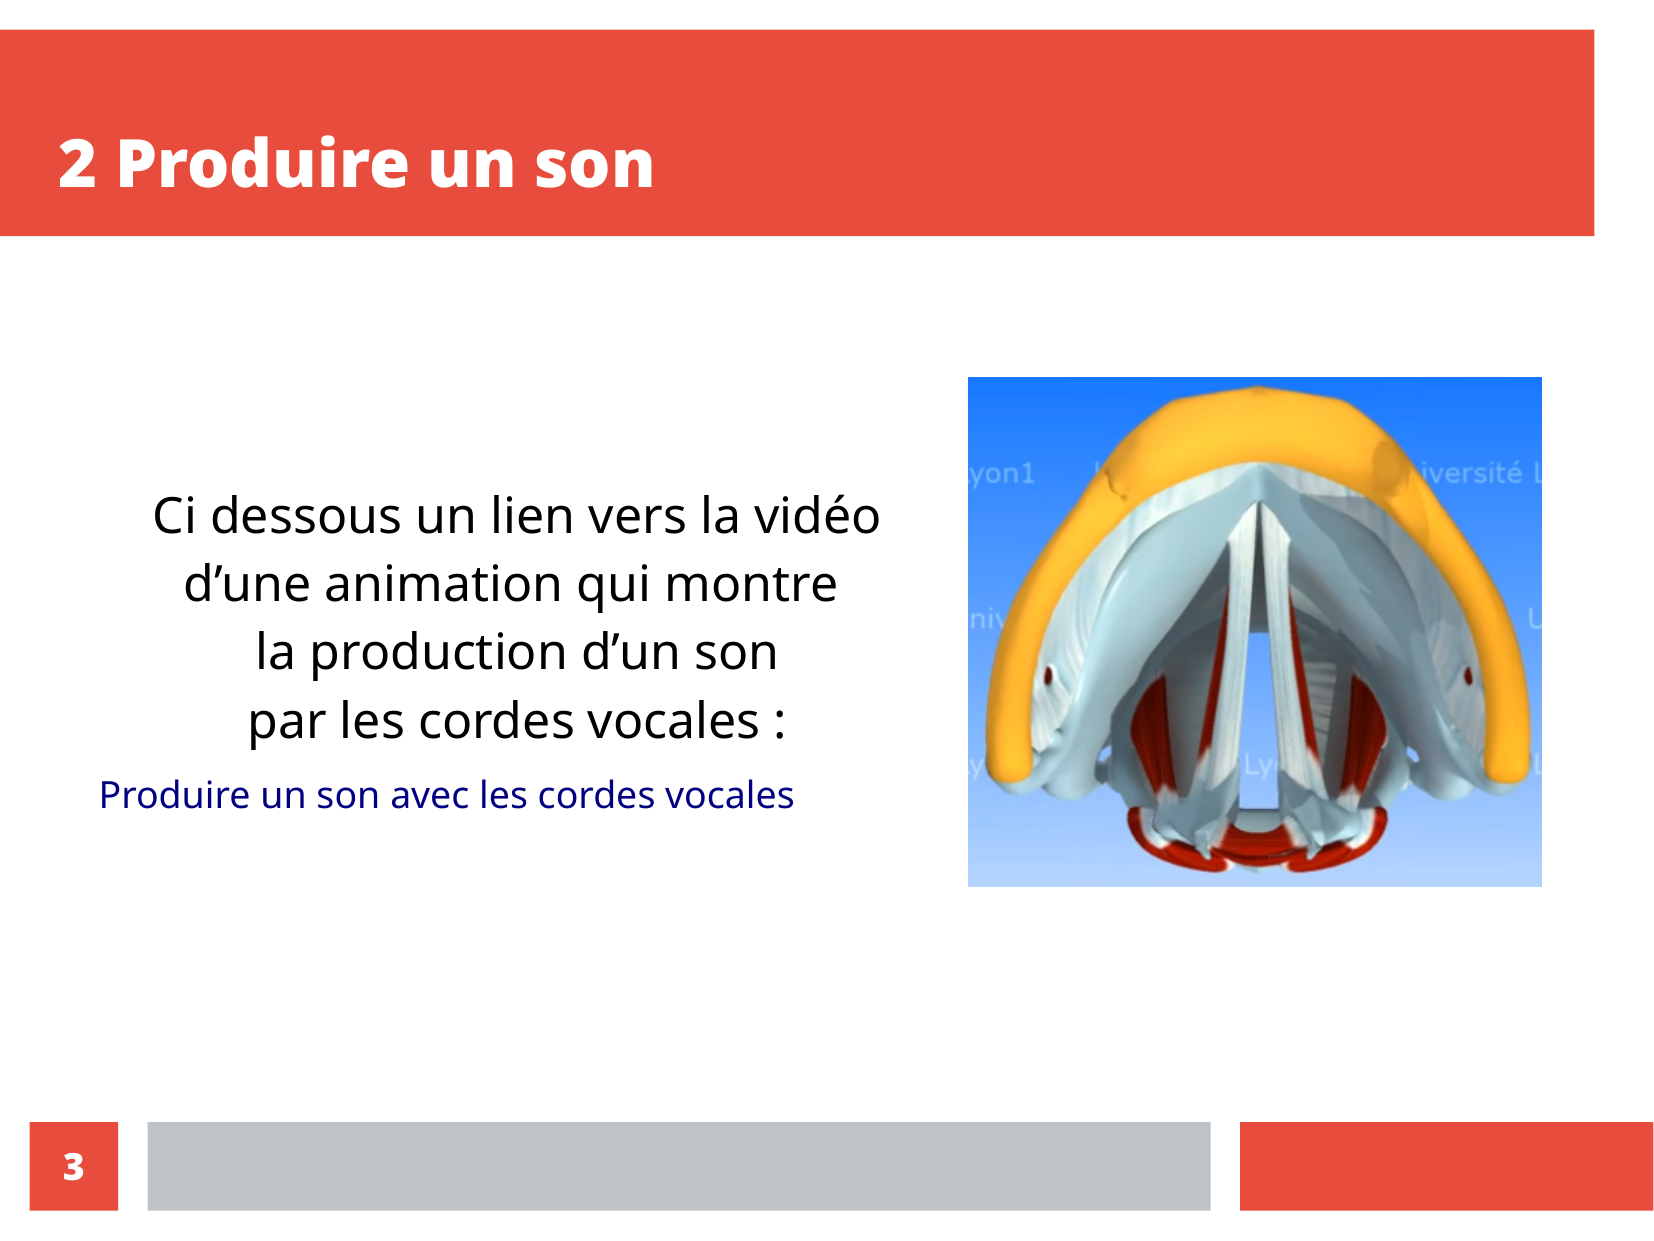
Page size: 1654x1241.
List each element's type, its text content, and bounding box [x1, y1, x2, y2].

text_box Produire un son avec les cordes vocales [83, 760, 968, 839]
title 2 Produire un son [59, 59, 1595, 207]
picture [968, 377, 1542, 887]
text_box Ci dessous un lien vers la vidéo d’une animation qui montre la production d’un son par les cordes vocales : [138, 472, 810, 740]
